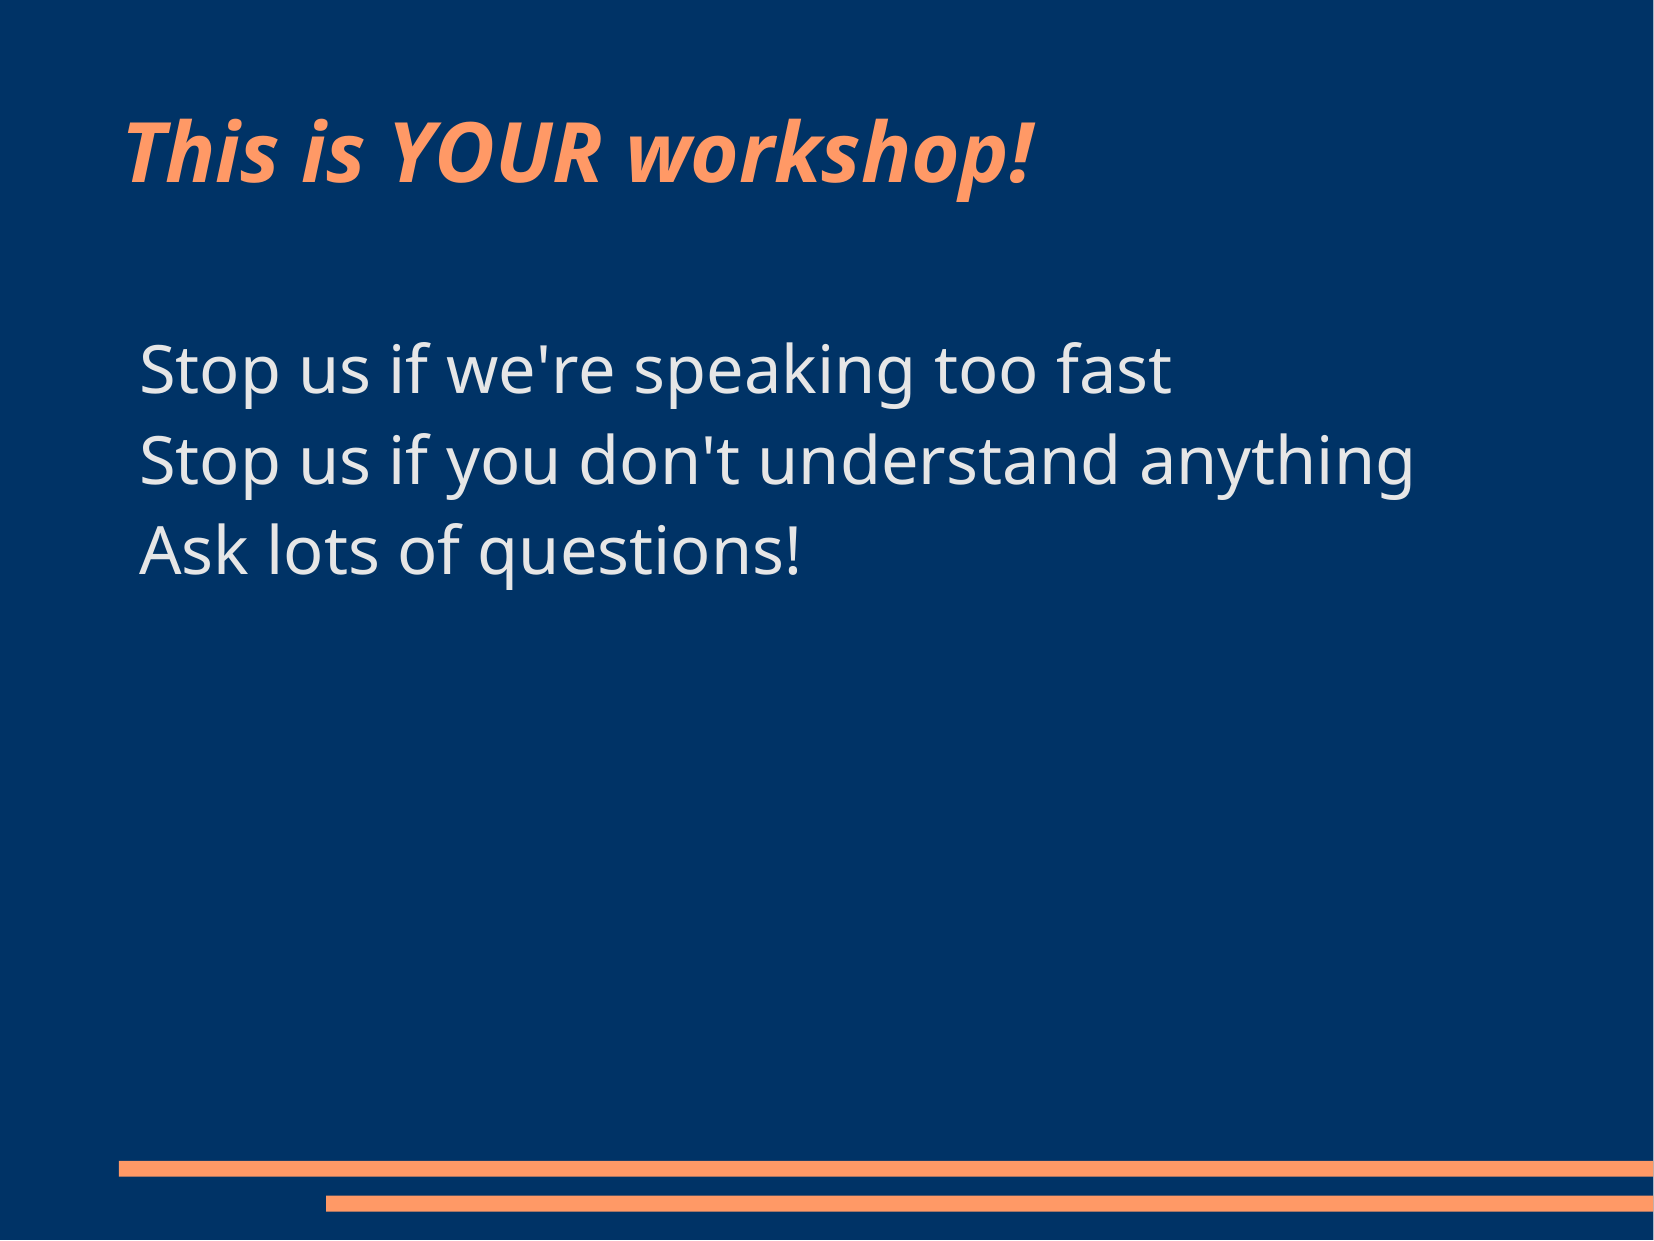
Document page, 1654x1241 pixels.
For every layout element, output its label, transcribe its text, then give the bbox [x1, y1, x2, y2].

list Stop us if we're speaking too fast Stop us if you don't understand anything Ask lots of questions! [121, 322, 1561, 1132]
title This is YOUR workshop! [121, 46, 1534, 254]
